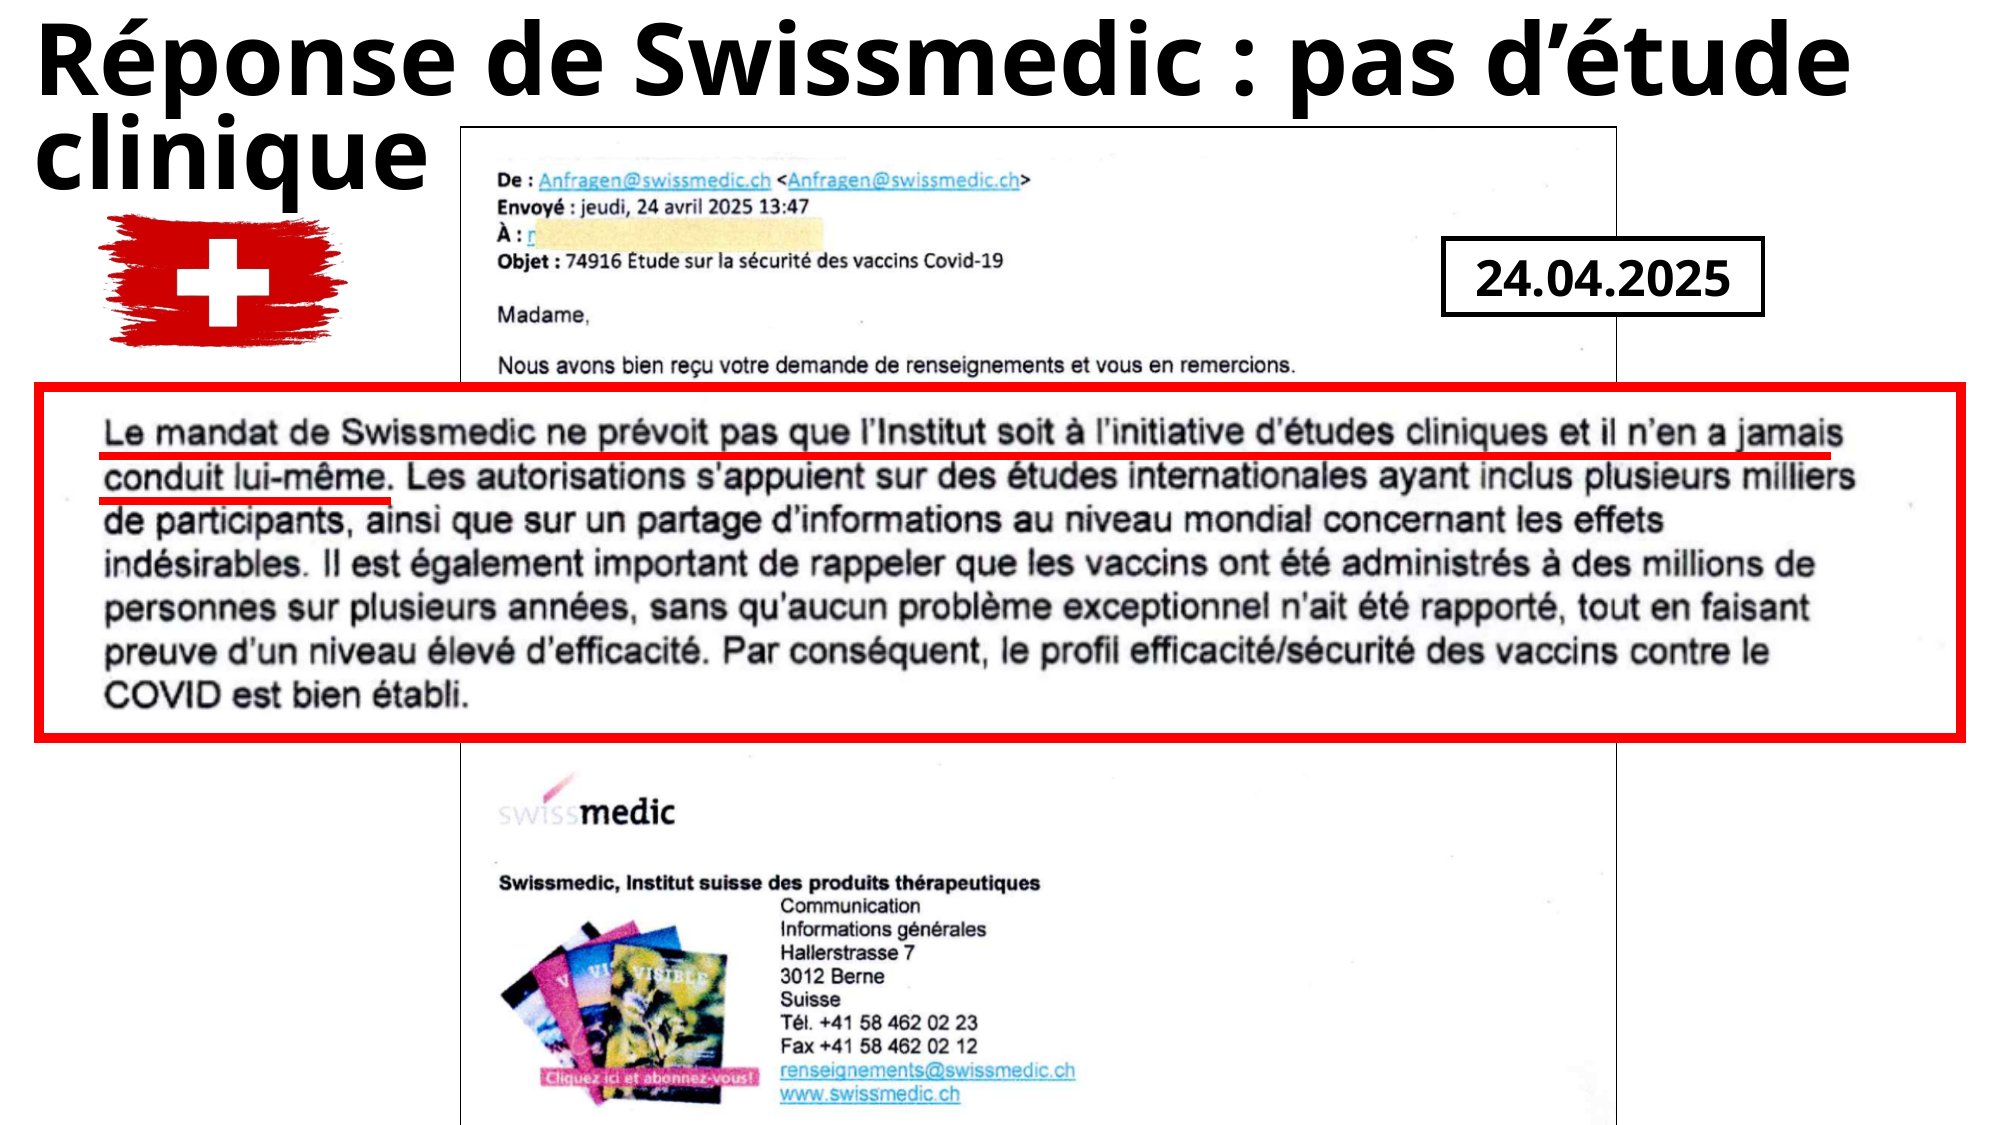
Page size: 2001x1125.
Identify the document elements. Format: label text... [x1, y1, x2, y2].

picture [461, 127, 1616, 382]
picture [43, 391, 1957, 734]
picture [81, 127, 360, 382]
picture [461, 743, 1616, 1125]
text_box Réponse de Swissmedic : pas d’étude clinique [18, 12, 1932, 225]
text_box 24.04.2025 [1443, 238, 1763, 315]
